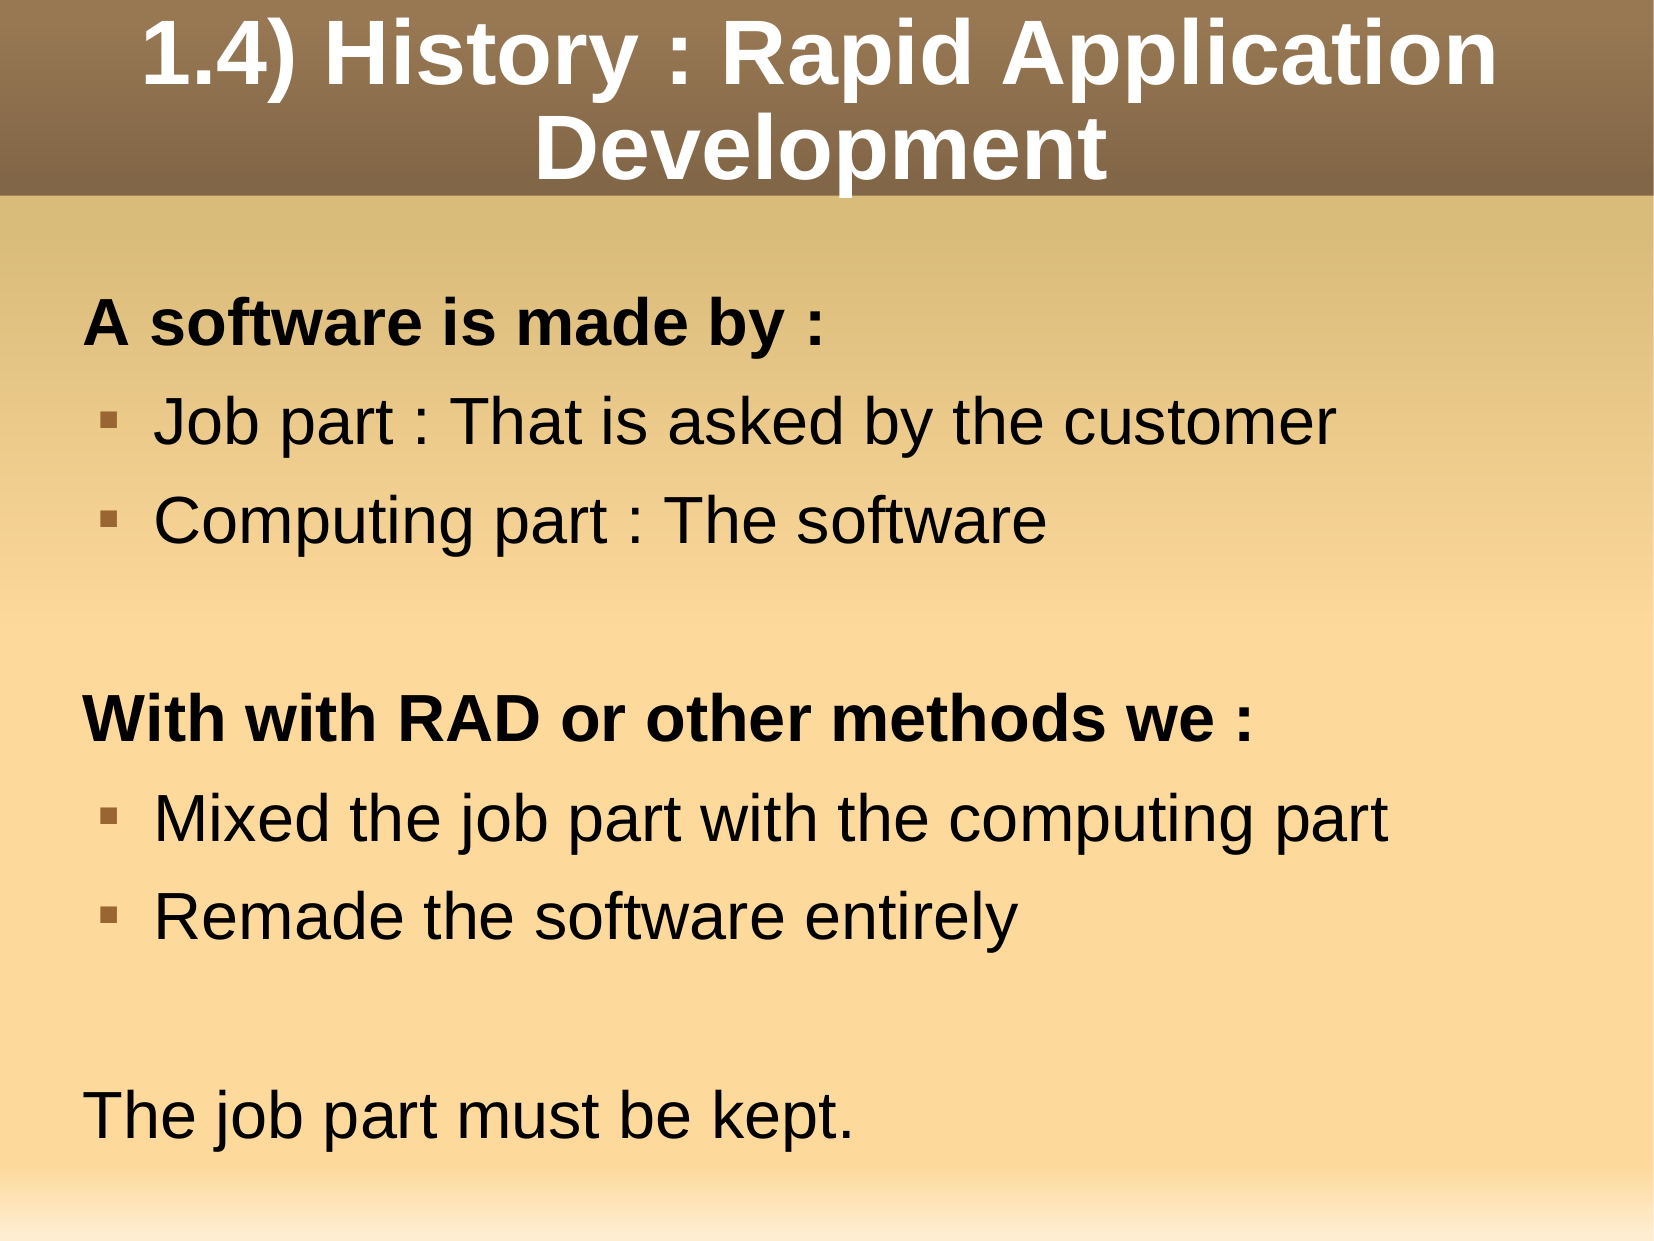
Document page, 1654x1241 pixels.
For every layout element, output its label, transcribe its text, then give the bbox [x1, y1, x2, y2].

picture [0, 0, 1654, 1241]
list A software is made by : Job part : That is asked by the customer Computing part : The software With with RAD or other methods we : Mixed the job part with the computing part Remade the software entirely The job part must be kept. [82, 290, 1571, 1158]
title 1.4) History : Rapid Application Development [76, 4, 1565, 203]
